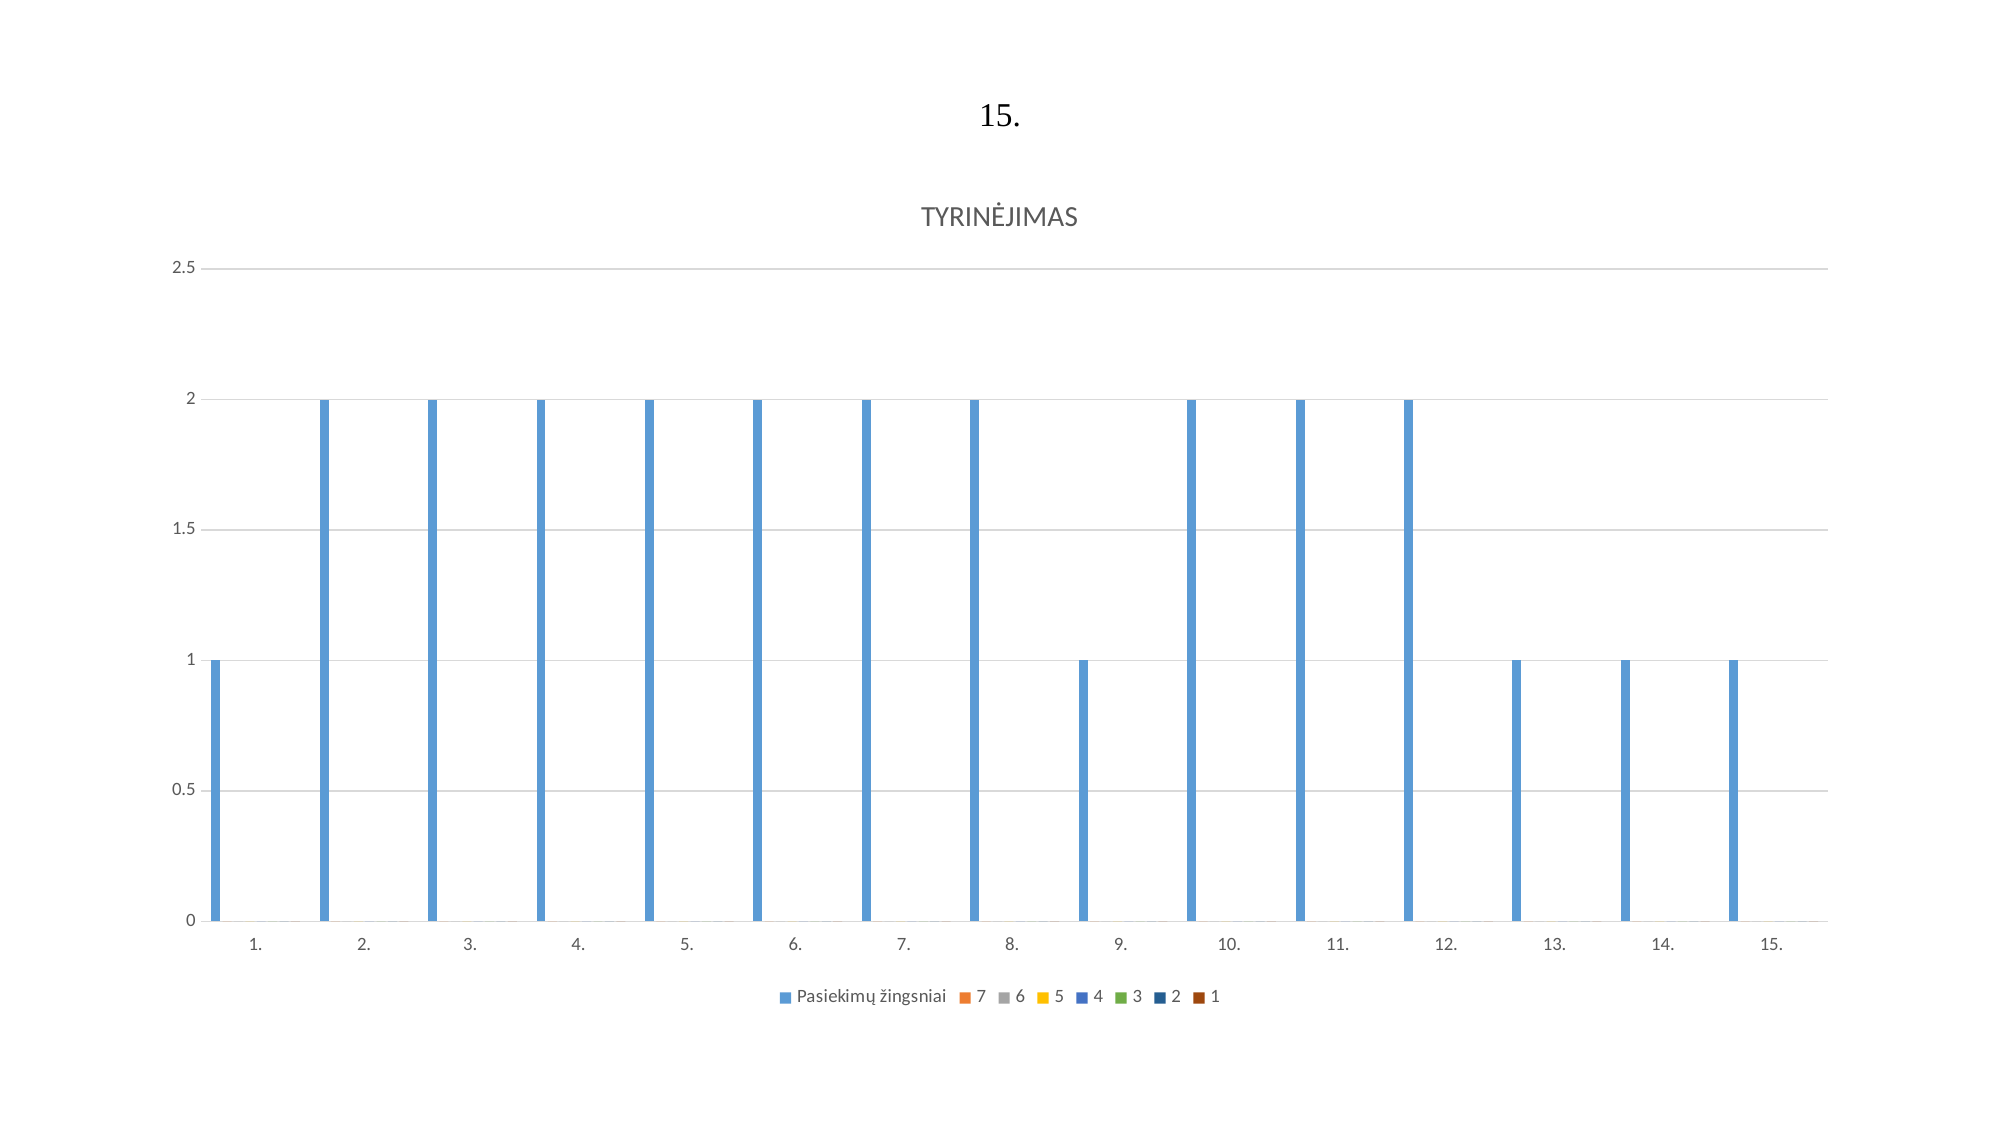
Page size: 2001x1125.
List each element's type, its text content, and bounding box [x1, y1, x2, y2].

chart [137, 170, 1863, 1014]
title 15. [137, 59, 1863, 170]
